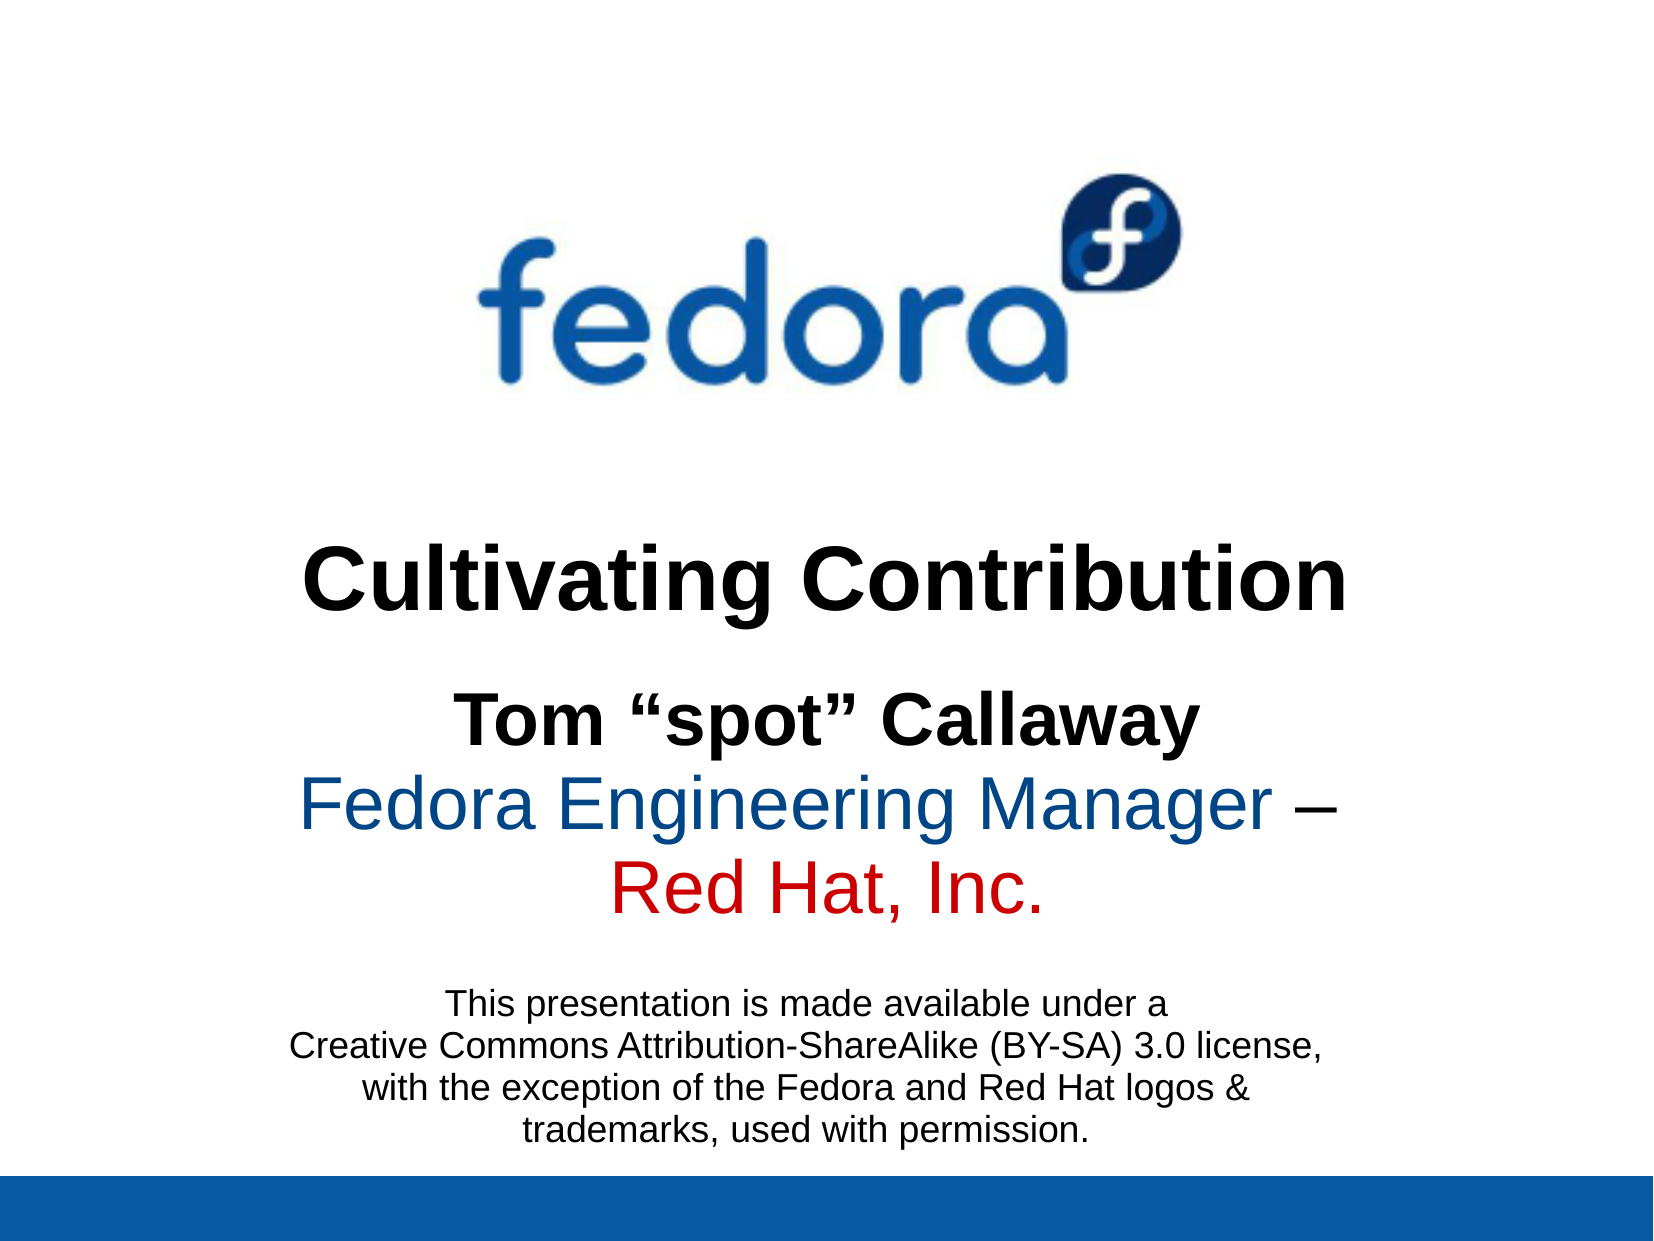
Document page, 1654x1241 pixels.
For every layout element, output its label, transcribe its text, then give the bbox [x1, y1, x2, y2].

text_box Tom “spot” Callaway Fedora Engineering Manager – Red Hat, Inc. [115, 669, 1541, 937]
text_box This presentation is made available under a Creative Commons Attribution-ShareAlike (BY-SA) 3.0 license, with the exception of the Fedora and Red Hat logos & trademarks, used with permission. [262, 975, 1351, 1163]
picture [458, 156, 1195, 408]
picture [0, 1176, 1653, 1241]
title Cultivating Contribution [82, 475, 1571, 683]
